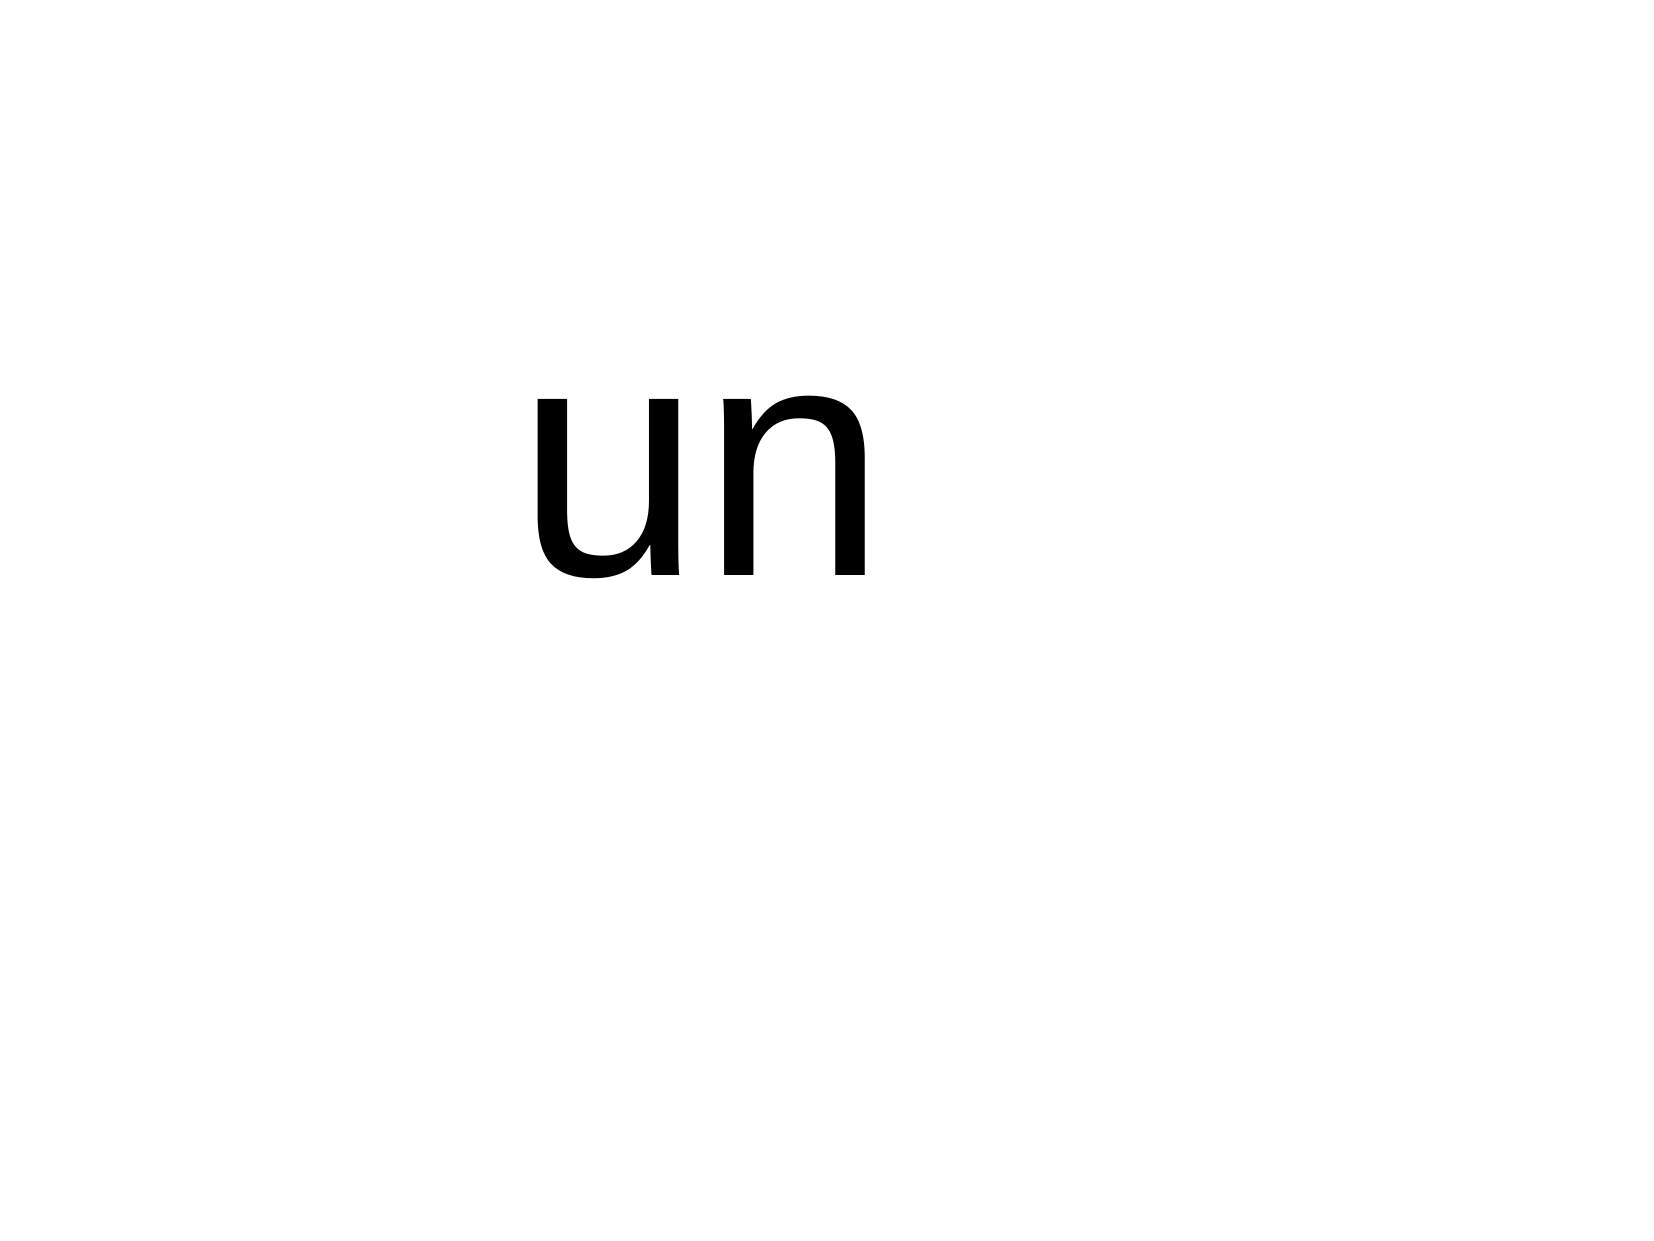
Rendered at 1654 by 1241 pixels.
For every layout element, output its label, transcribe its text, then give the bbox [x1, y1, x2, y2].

text_box un [501, 265, 1447, 653]
